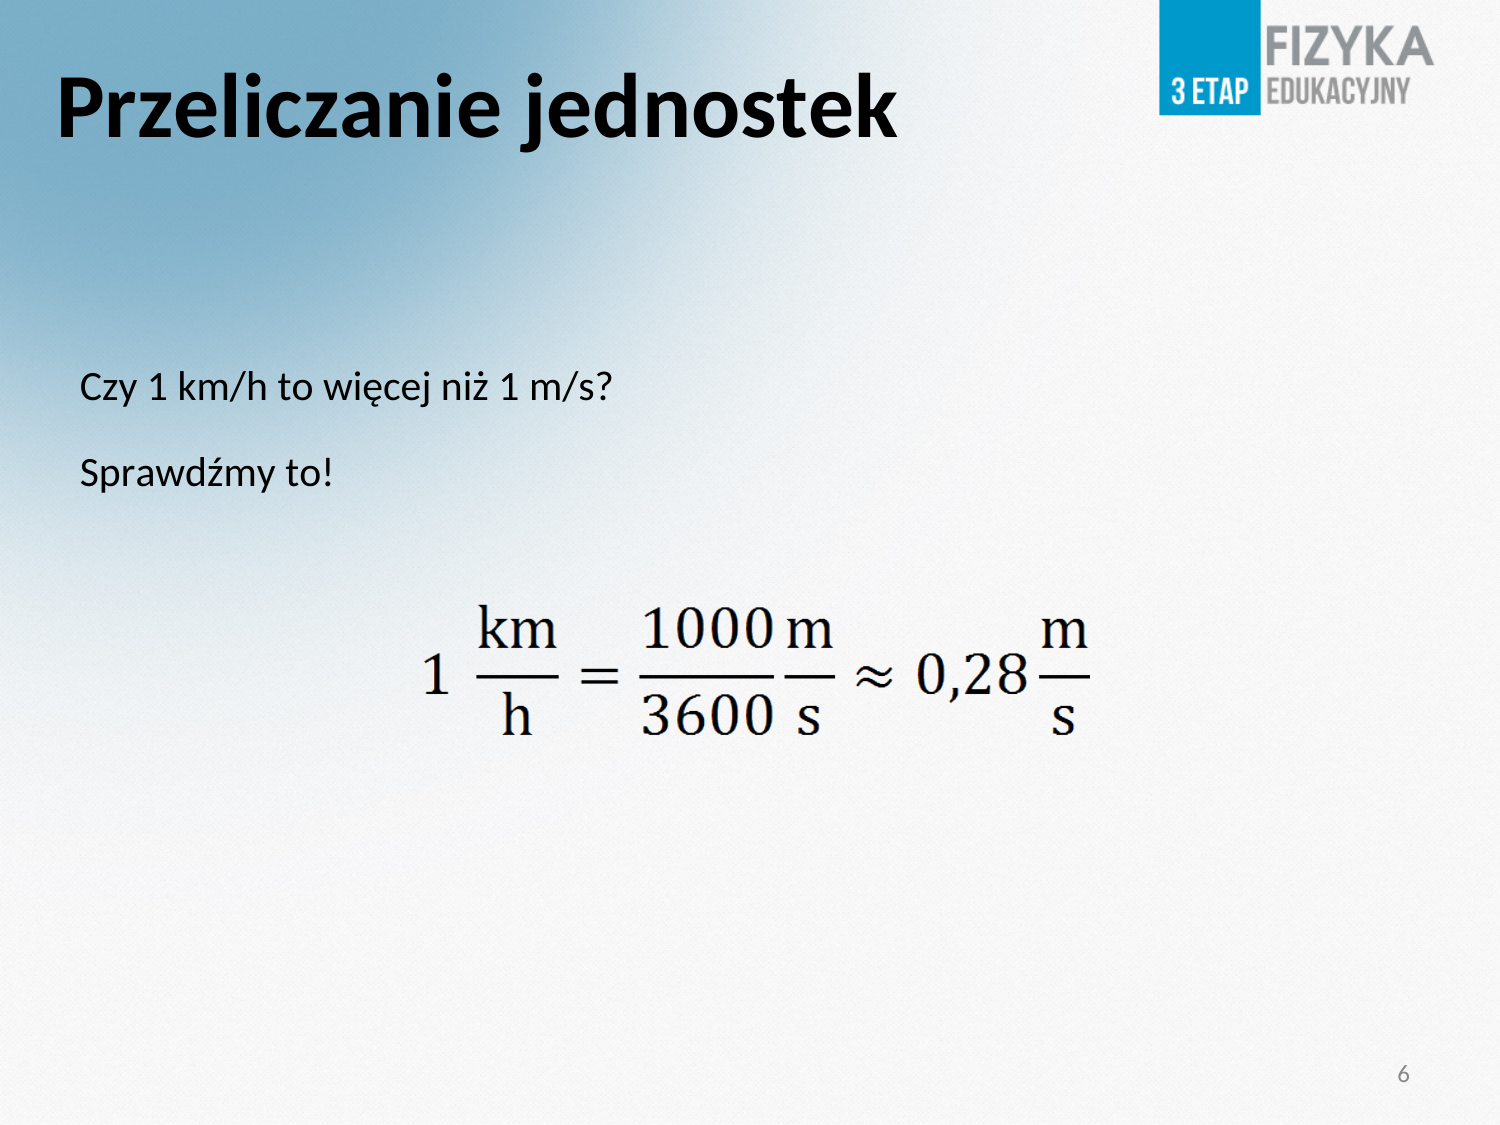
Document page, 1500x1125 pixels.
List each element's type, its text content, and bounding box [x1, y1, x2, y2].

text_box Przeliczanie jednostek [41, 7, 1426, 195]
text_box <numer> [1074, 1042, 1426, 1103]
text_box Czy 1 km/h to więcej niż 1 m/s? Sprawdźmy to! [64, 351, 1415, 1094]
picture [0, 0, 1500, 1125]
